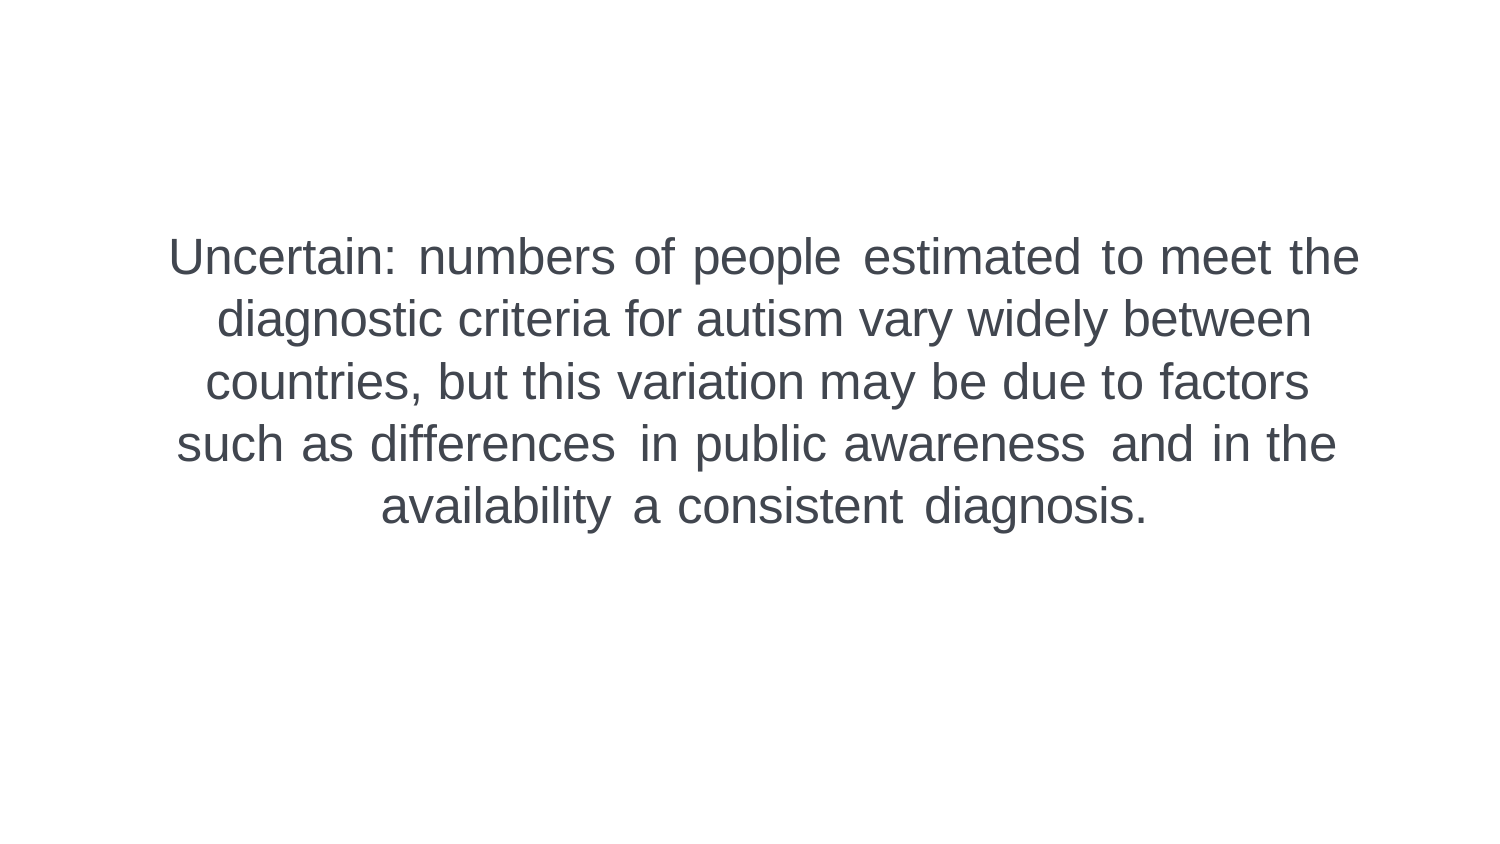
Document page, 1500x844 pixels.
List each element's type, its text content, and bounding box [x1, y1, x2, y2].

title Uncertain: numbers of people estimated to meet the diagnostic criteria for autism vary widely between countries, but this variation may be due to factors such as differences in public awareness and in the availability a consistent diagnosis. [166, 220, 1369, 538]
